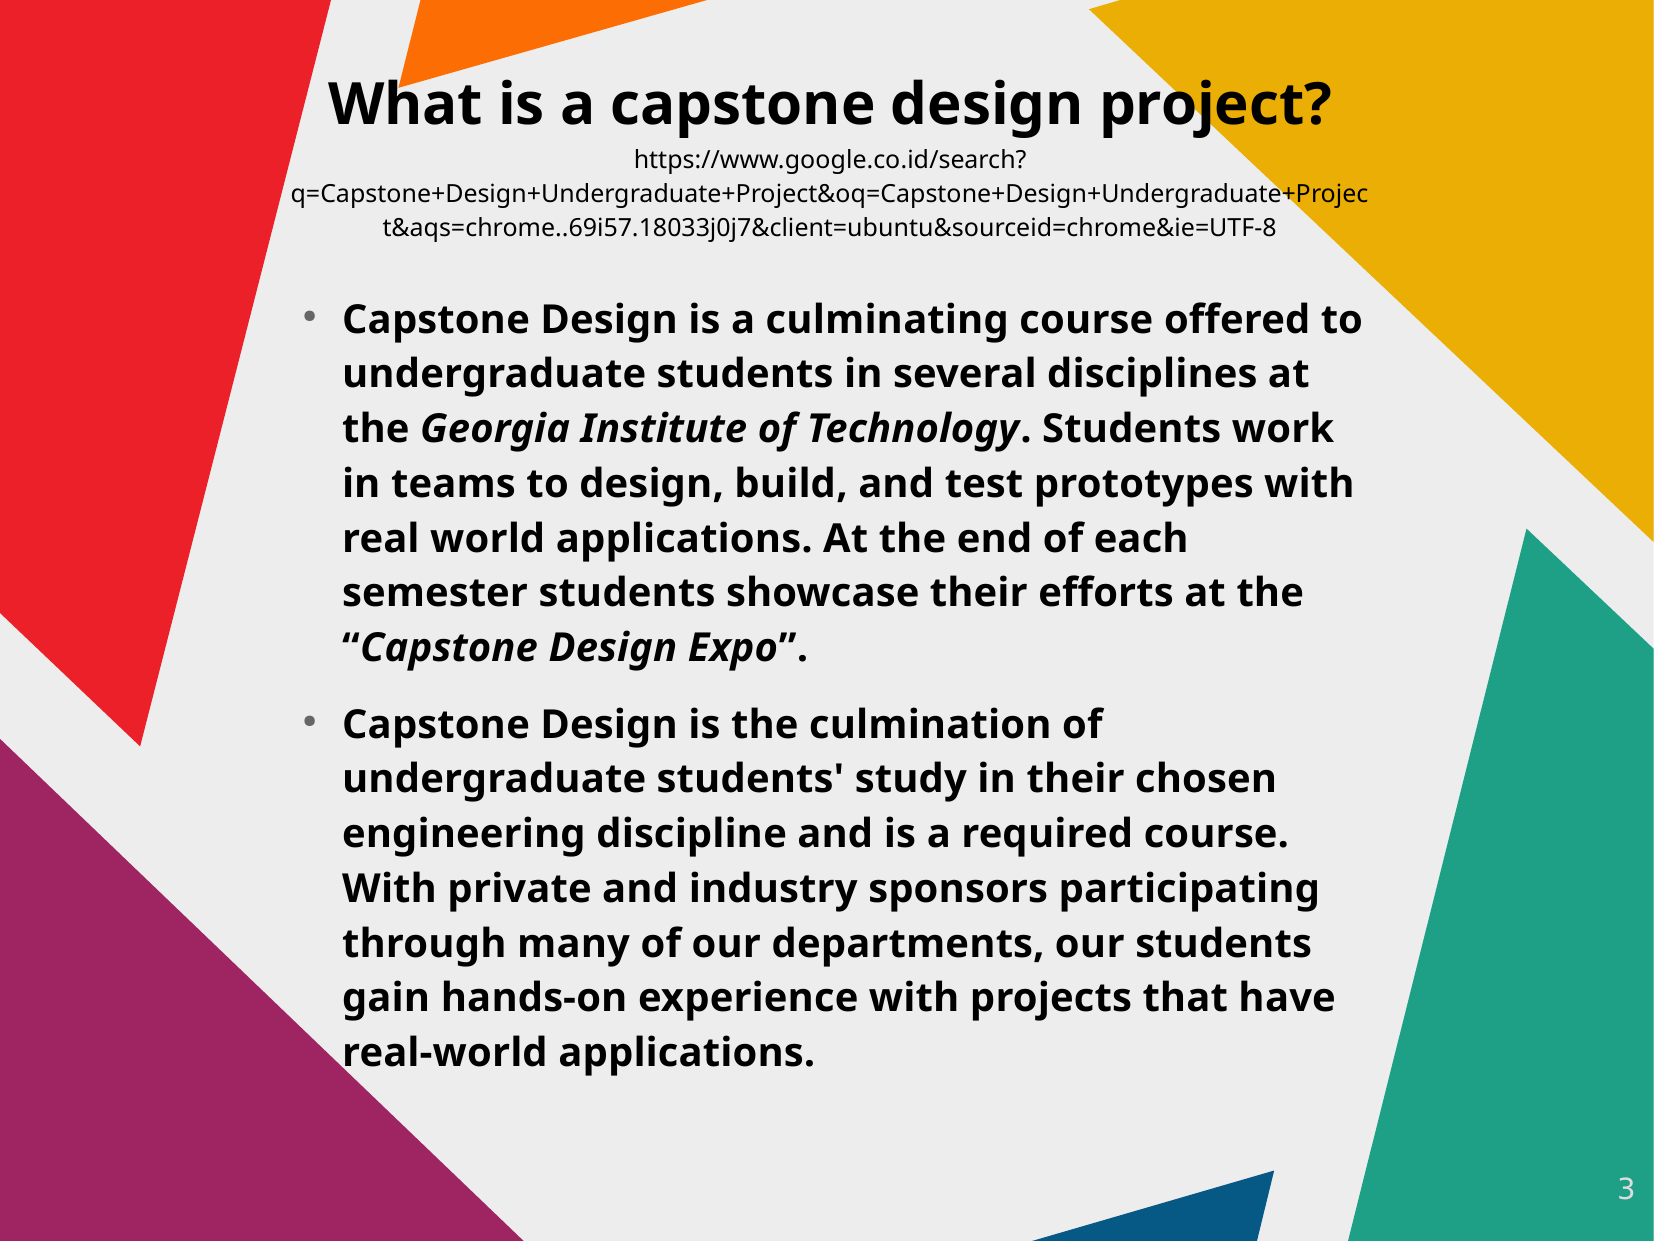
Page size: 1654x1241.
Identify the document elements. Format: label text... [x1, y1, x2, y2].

list Capstone Design is a culminating course offered to undergraduate students in several disciplines at the Georgia Institute of Technology. Students work in teams to design, build, and test prototypes with real world applications. At the end of each semester students showcase their efforts at the “Capstone Design Expo”. Capstone Design is the culmination of undergraduate students' study in their chosen engineering discipline and is a required course. With private and industry sponsors participating through many of our departments, our students gain hands-on experience with projects that have real-world applications. [289, 290, 1372, 1090]
title What is a capstone design project? https://www.google.co.id/search?q=Capstone+Design+Undergraduate+Project&oq=Capstone+Design+Undergraduate+Project&aqs=chrome..69i57.18033j0j7&client=ubuntu&sourceid=chrome&ie=UTF-8 [289, 49, 1372, 257]
